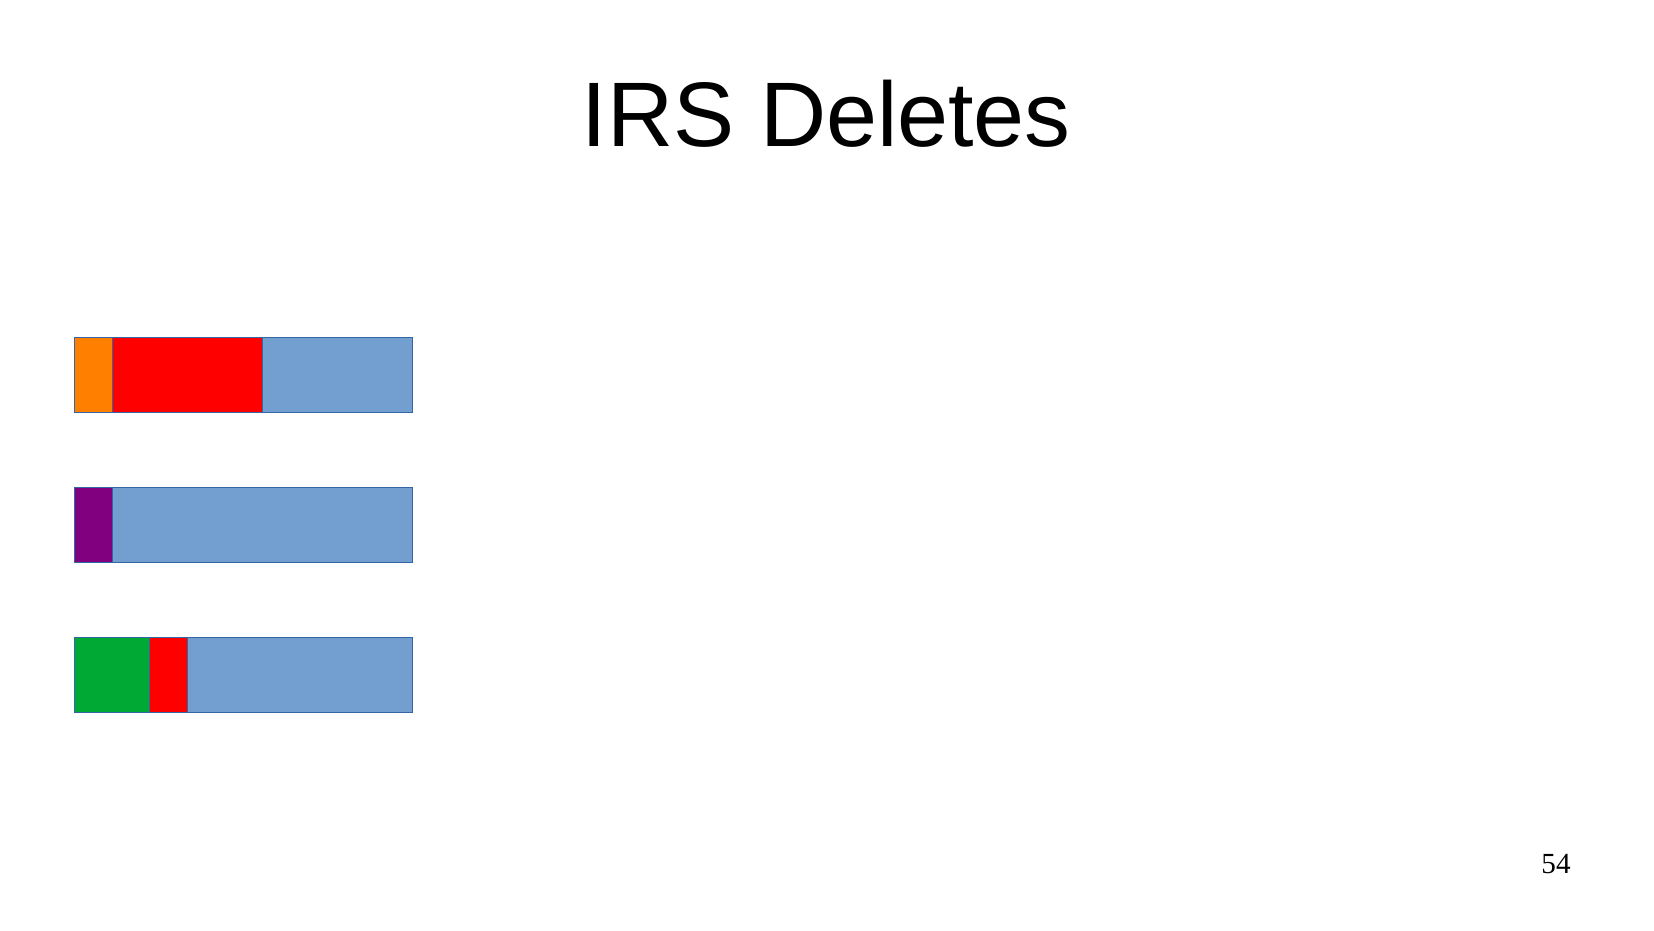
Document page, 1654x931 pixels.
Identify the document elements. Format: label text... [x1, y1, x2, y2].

text_box [74, 337, 413, 413]
text_box [74, 637, 413, 713]
title IRS Deletes [82, 37, 1571, 193]
text_box [74, 487, 413, 563]
